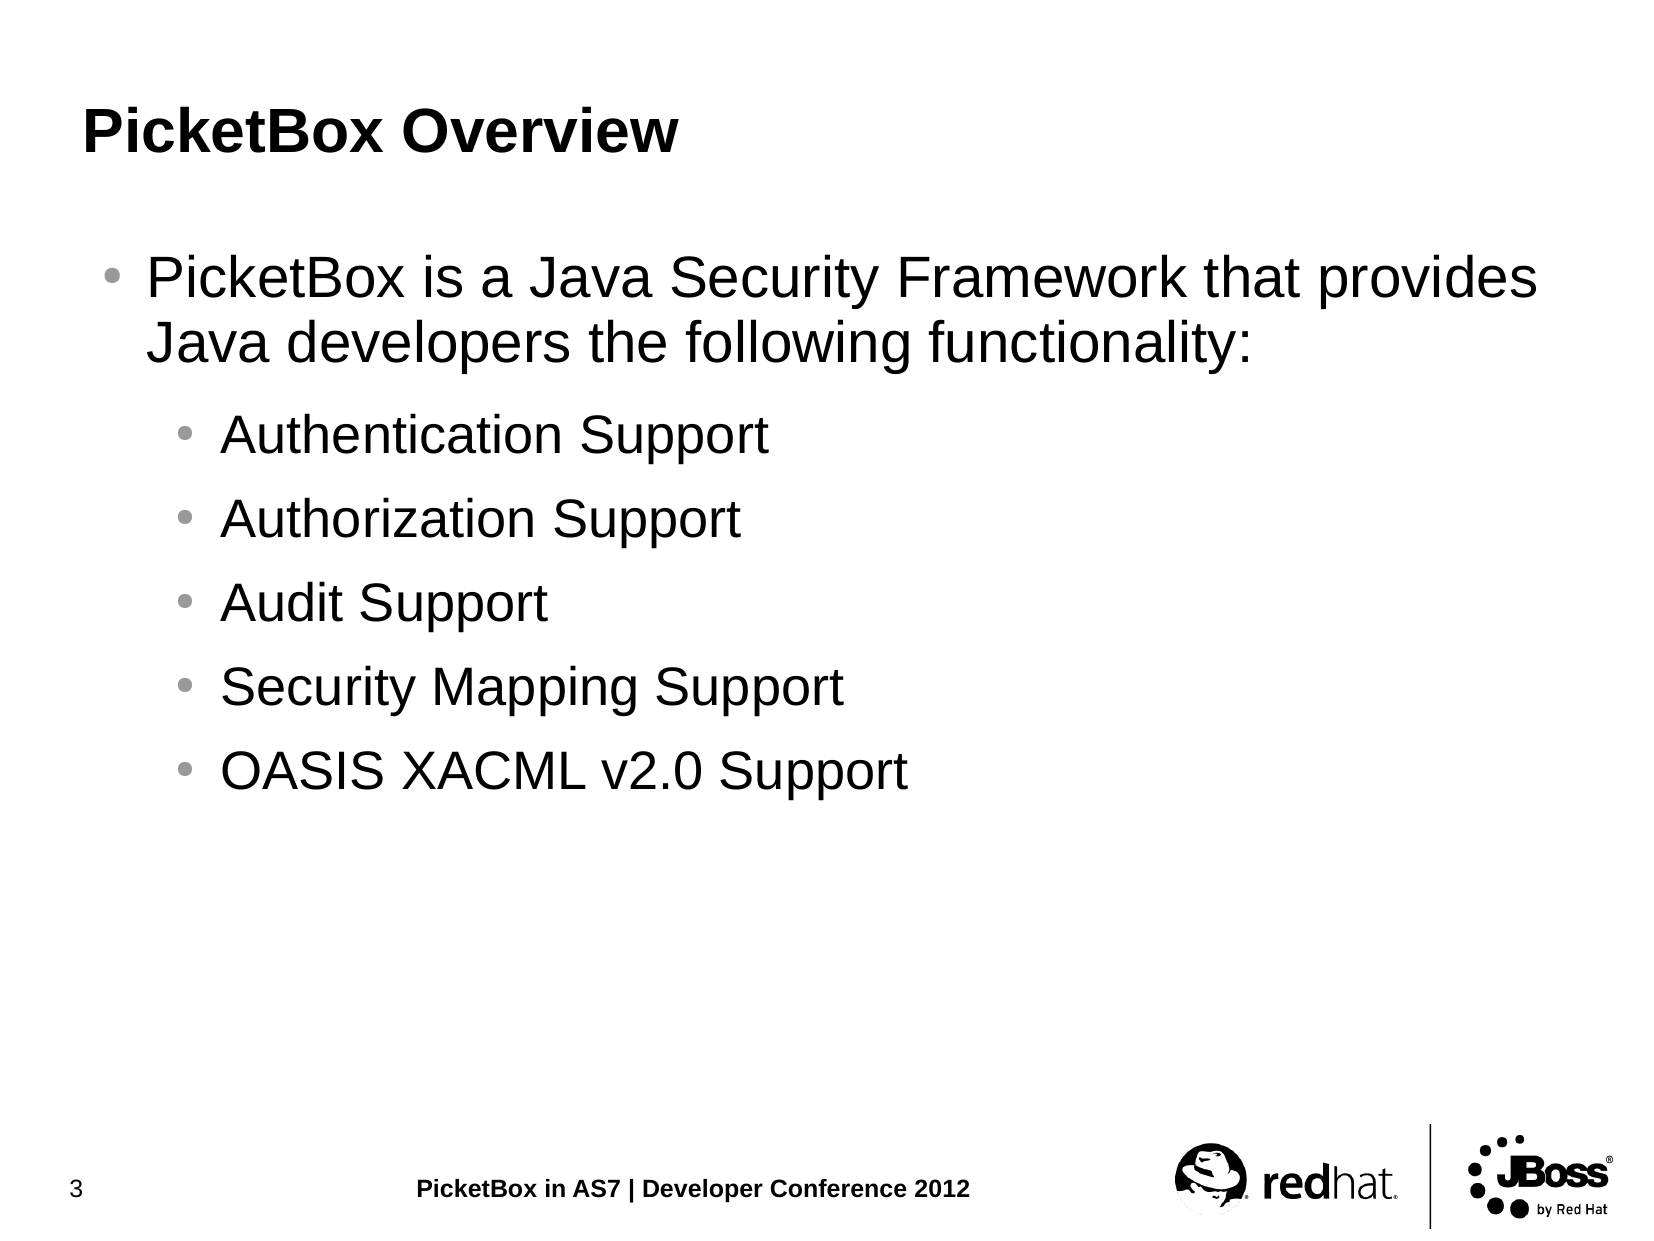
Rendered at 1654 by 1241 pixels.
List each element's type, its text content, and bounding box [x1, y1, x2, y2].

picture [1175, 1124, 1613, 1229]
title PicketBox Overview [82, 37, 1571, 226]
list PicketBox is a Java Security Framework that provides Java developers the following functionality: Authentication Support Authorization Support Audit Support Security Mapping Support OASIS XACML v2.0 Support [86, 244, 1576, 1039]
